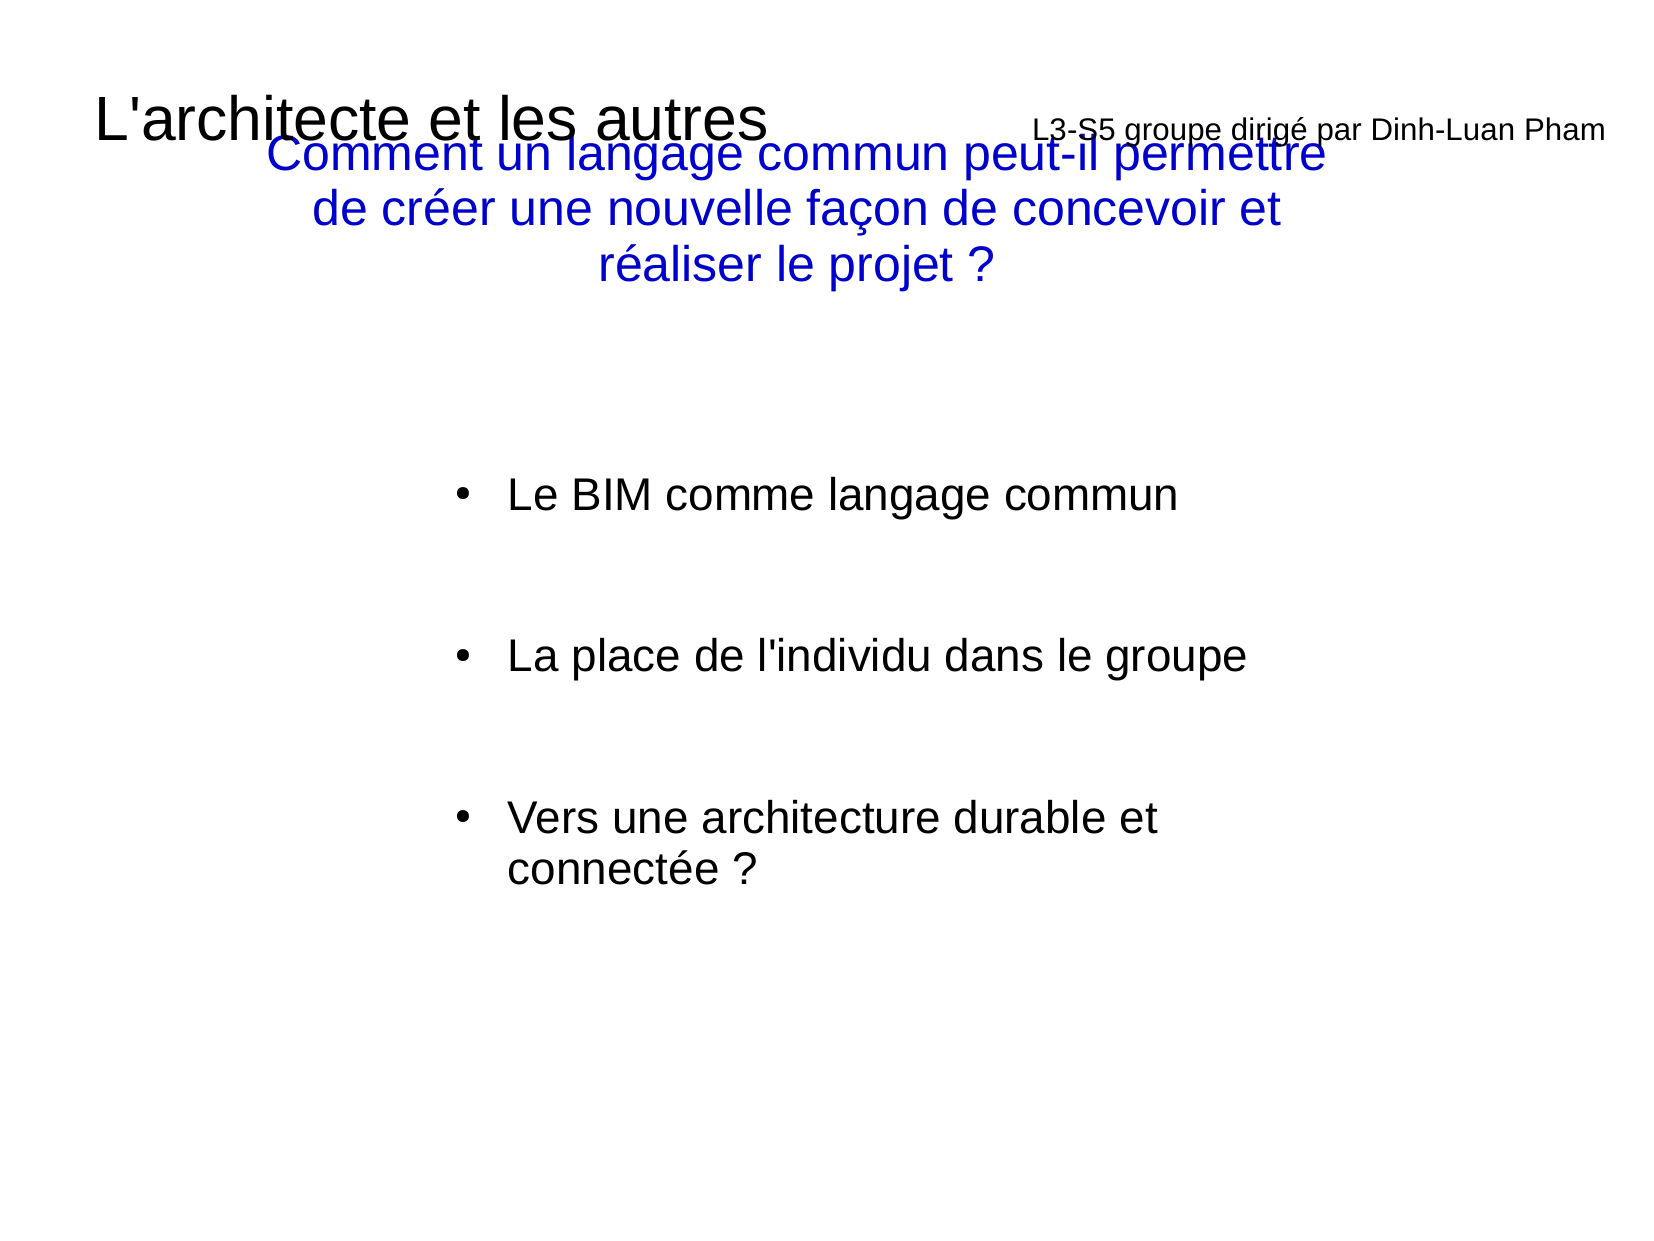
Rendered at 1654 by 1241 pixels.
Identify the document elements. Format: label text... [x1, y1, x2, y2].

title L'architecte et les autres L3-S5 groupe dirigé par Dinh-Luan Pham [94, 70, 1630, 201]
list Comment un langage commun peut-il permettre de créer une nouvelle façon de concevoir et réaliser le projet ? [259, 201, 1335, 367]
list Le BIM comme langage commun La place de l'individu dans le groupe Vers une architecture durable et connectée ? [437, 468, 1270, 1134]
